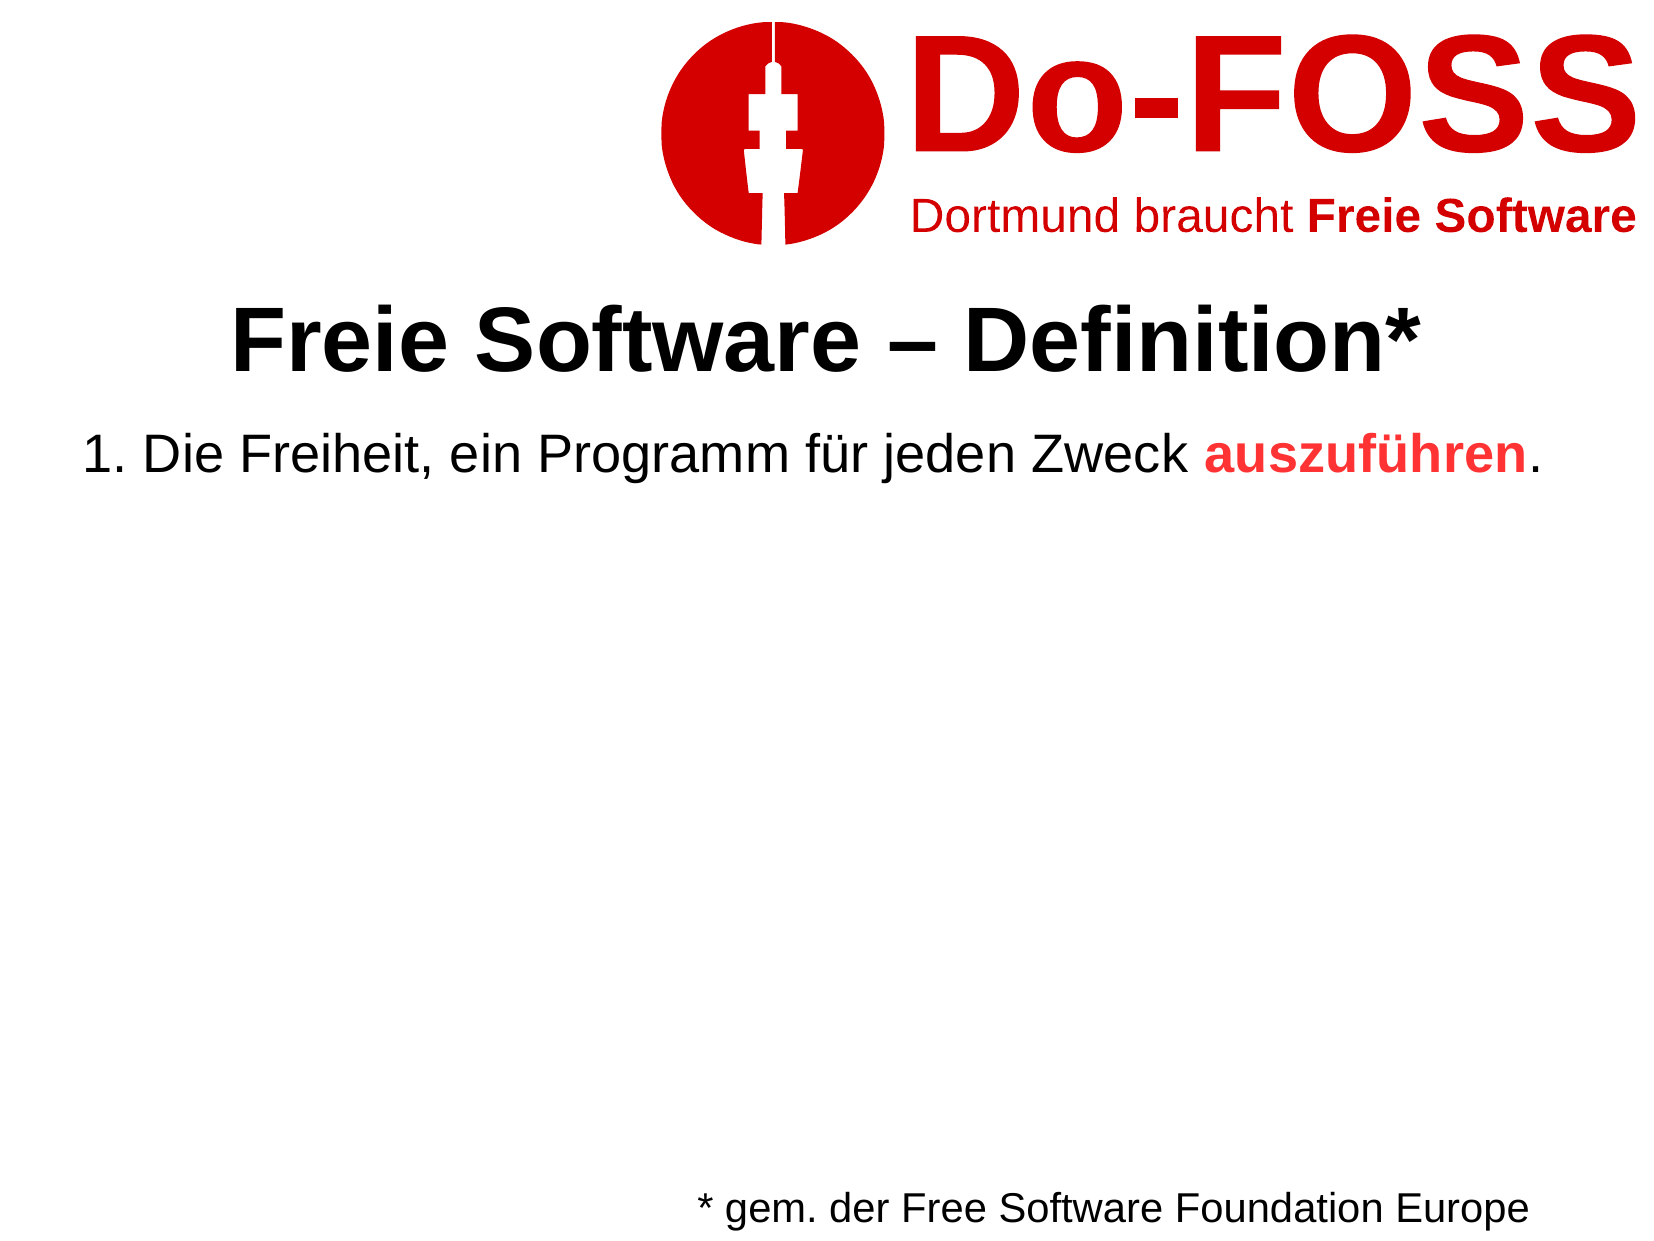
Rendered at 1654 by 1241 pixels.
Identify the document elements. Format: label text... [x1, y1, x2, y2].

subtitle 1. Die Freiheit, ein Programm für jeden Zweck auszuführen. [82, 423, 1571, 1111]
title * gem. der Free Software Foundation Europe [42, 1104, 1531, 1241]
title Freie Software – Definition* [82, 236, 1571, 423]
